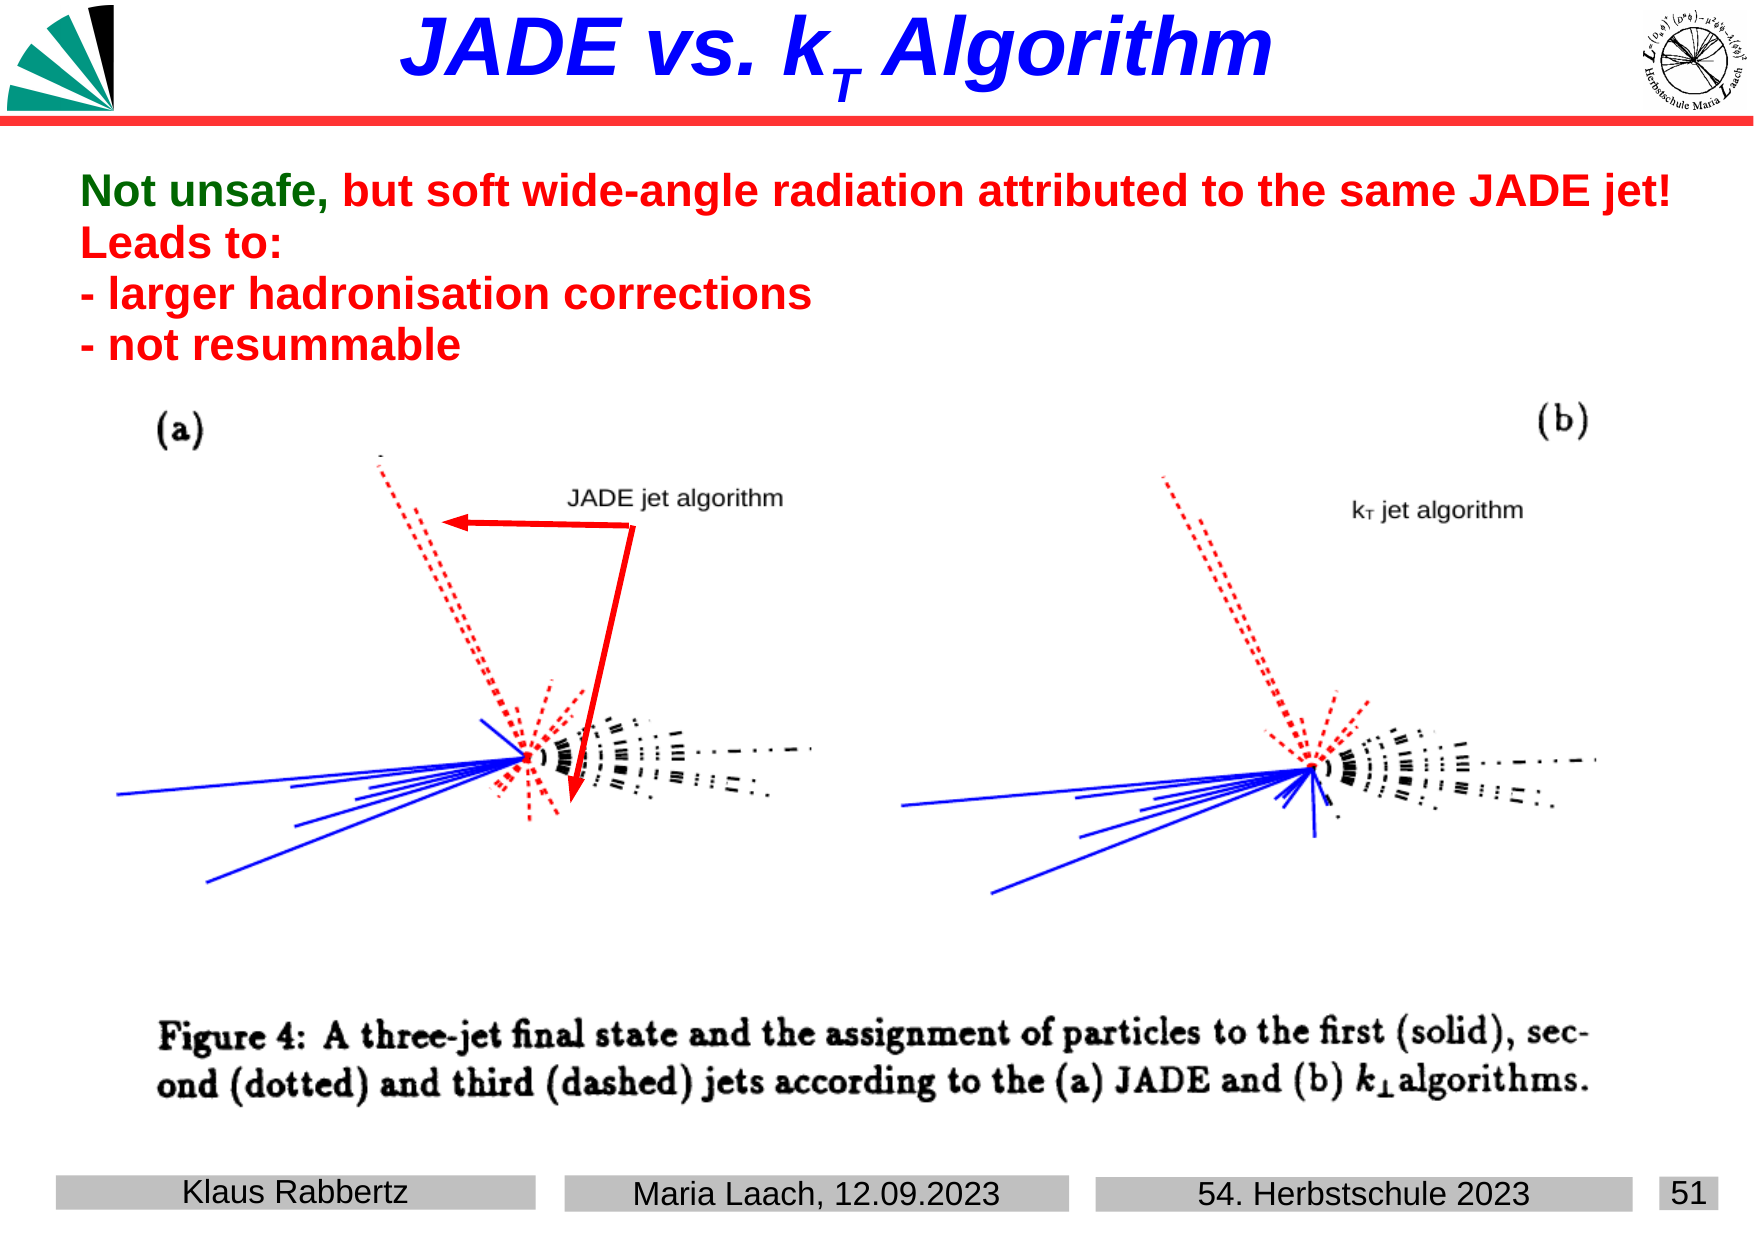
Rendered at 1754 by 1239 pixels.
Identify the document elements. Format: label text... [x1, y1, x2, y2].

picture [7, 5, 114, 112]
title JADE vs. kT Algorithm [129, 0, 1545, 114]
picture [102, 386, 1628, 1112]
picture [1643, 10, 1747, 110]
text_box Not unsafe, but soft wide-angle radiation attributed to the same JADE jet! Leads to: - larger hadronisation corrections - not resummable [67, 159, 1686, 377]
